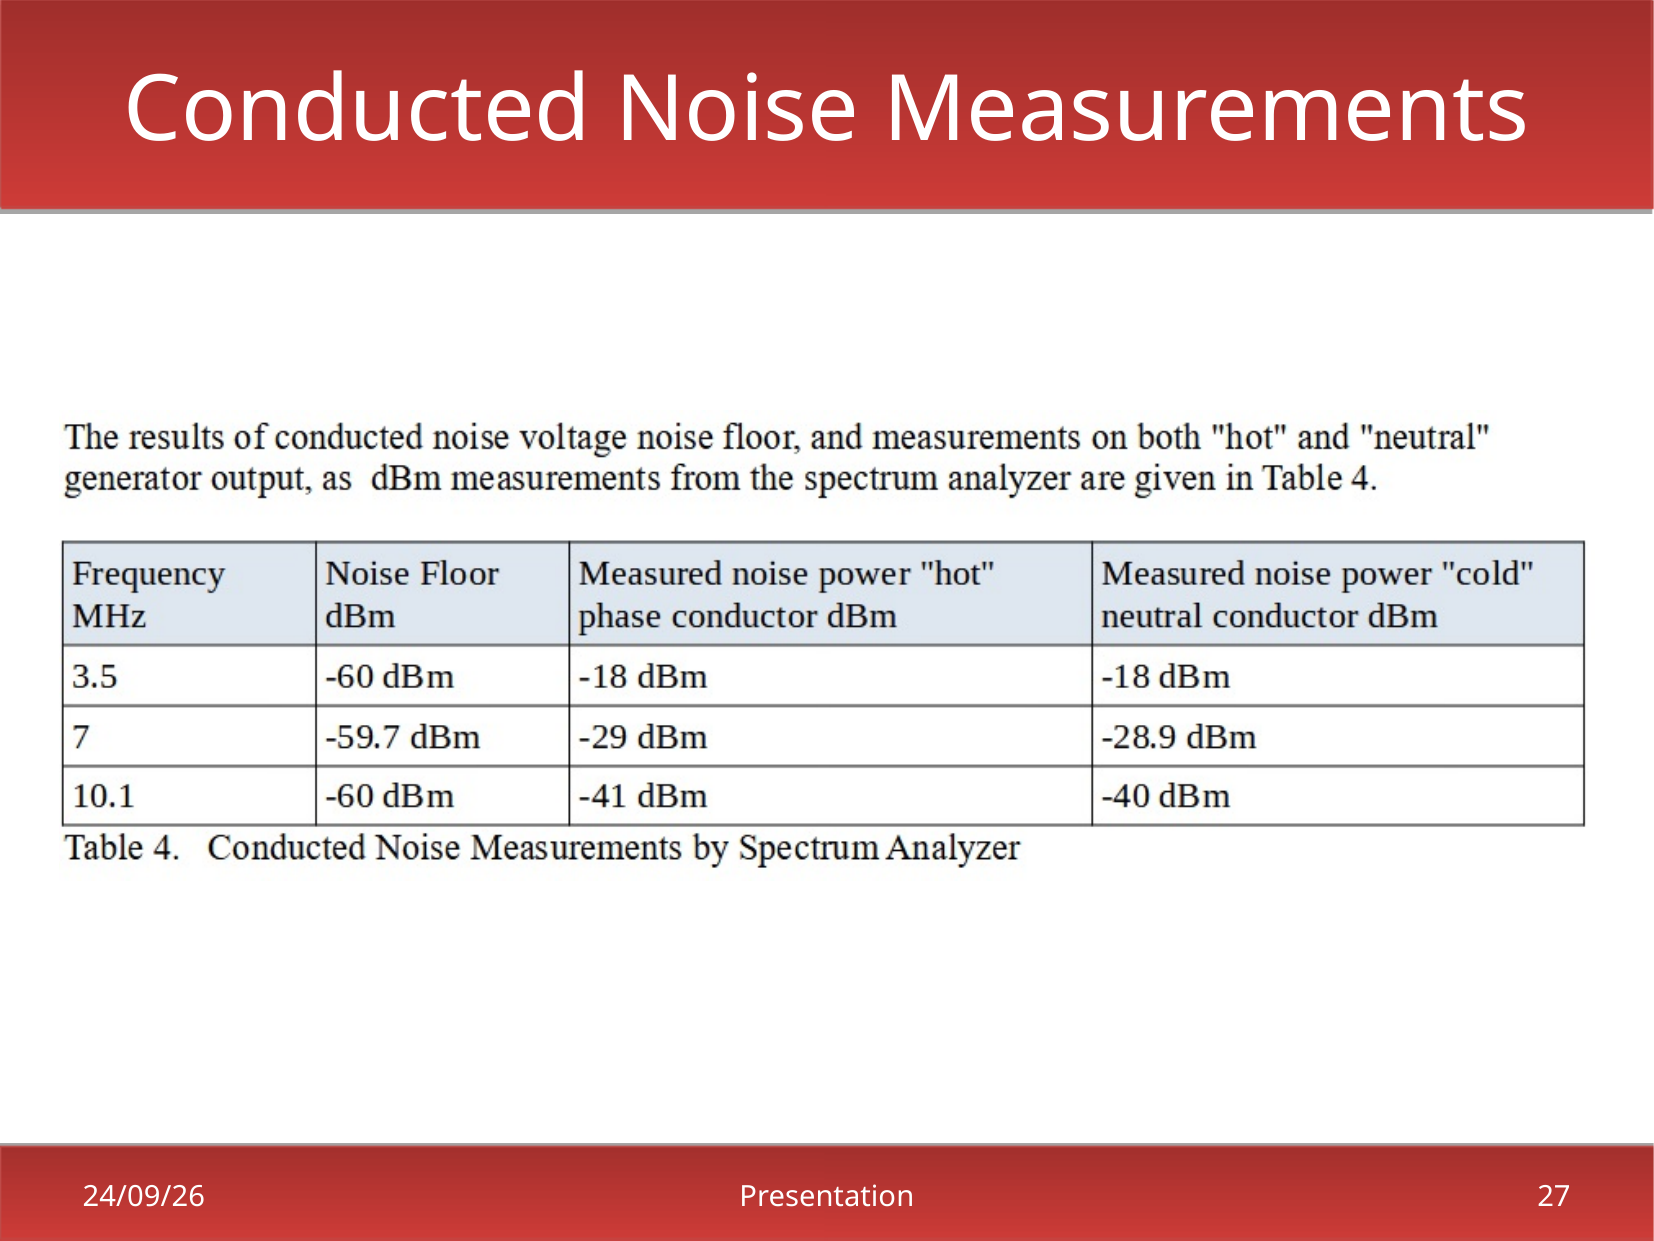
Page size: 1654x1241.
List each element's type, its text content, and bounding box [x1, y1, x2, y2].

title Conducted Noise Measurements [59, 31, 1595, 178]
picture [0, 1143, 1654, 1241]
picture [0, 0, 1654, 214]
picture [59, 410, 1595, 881]
